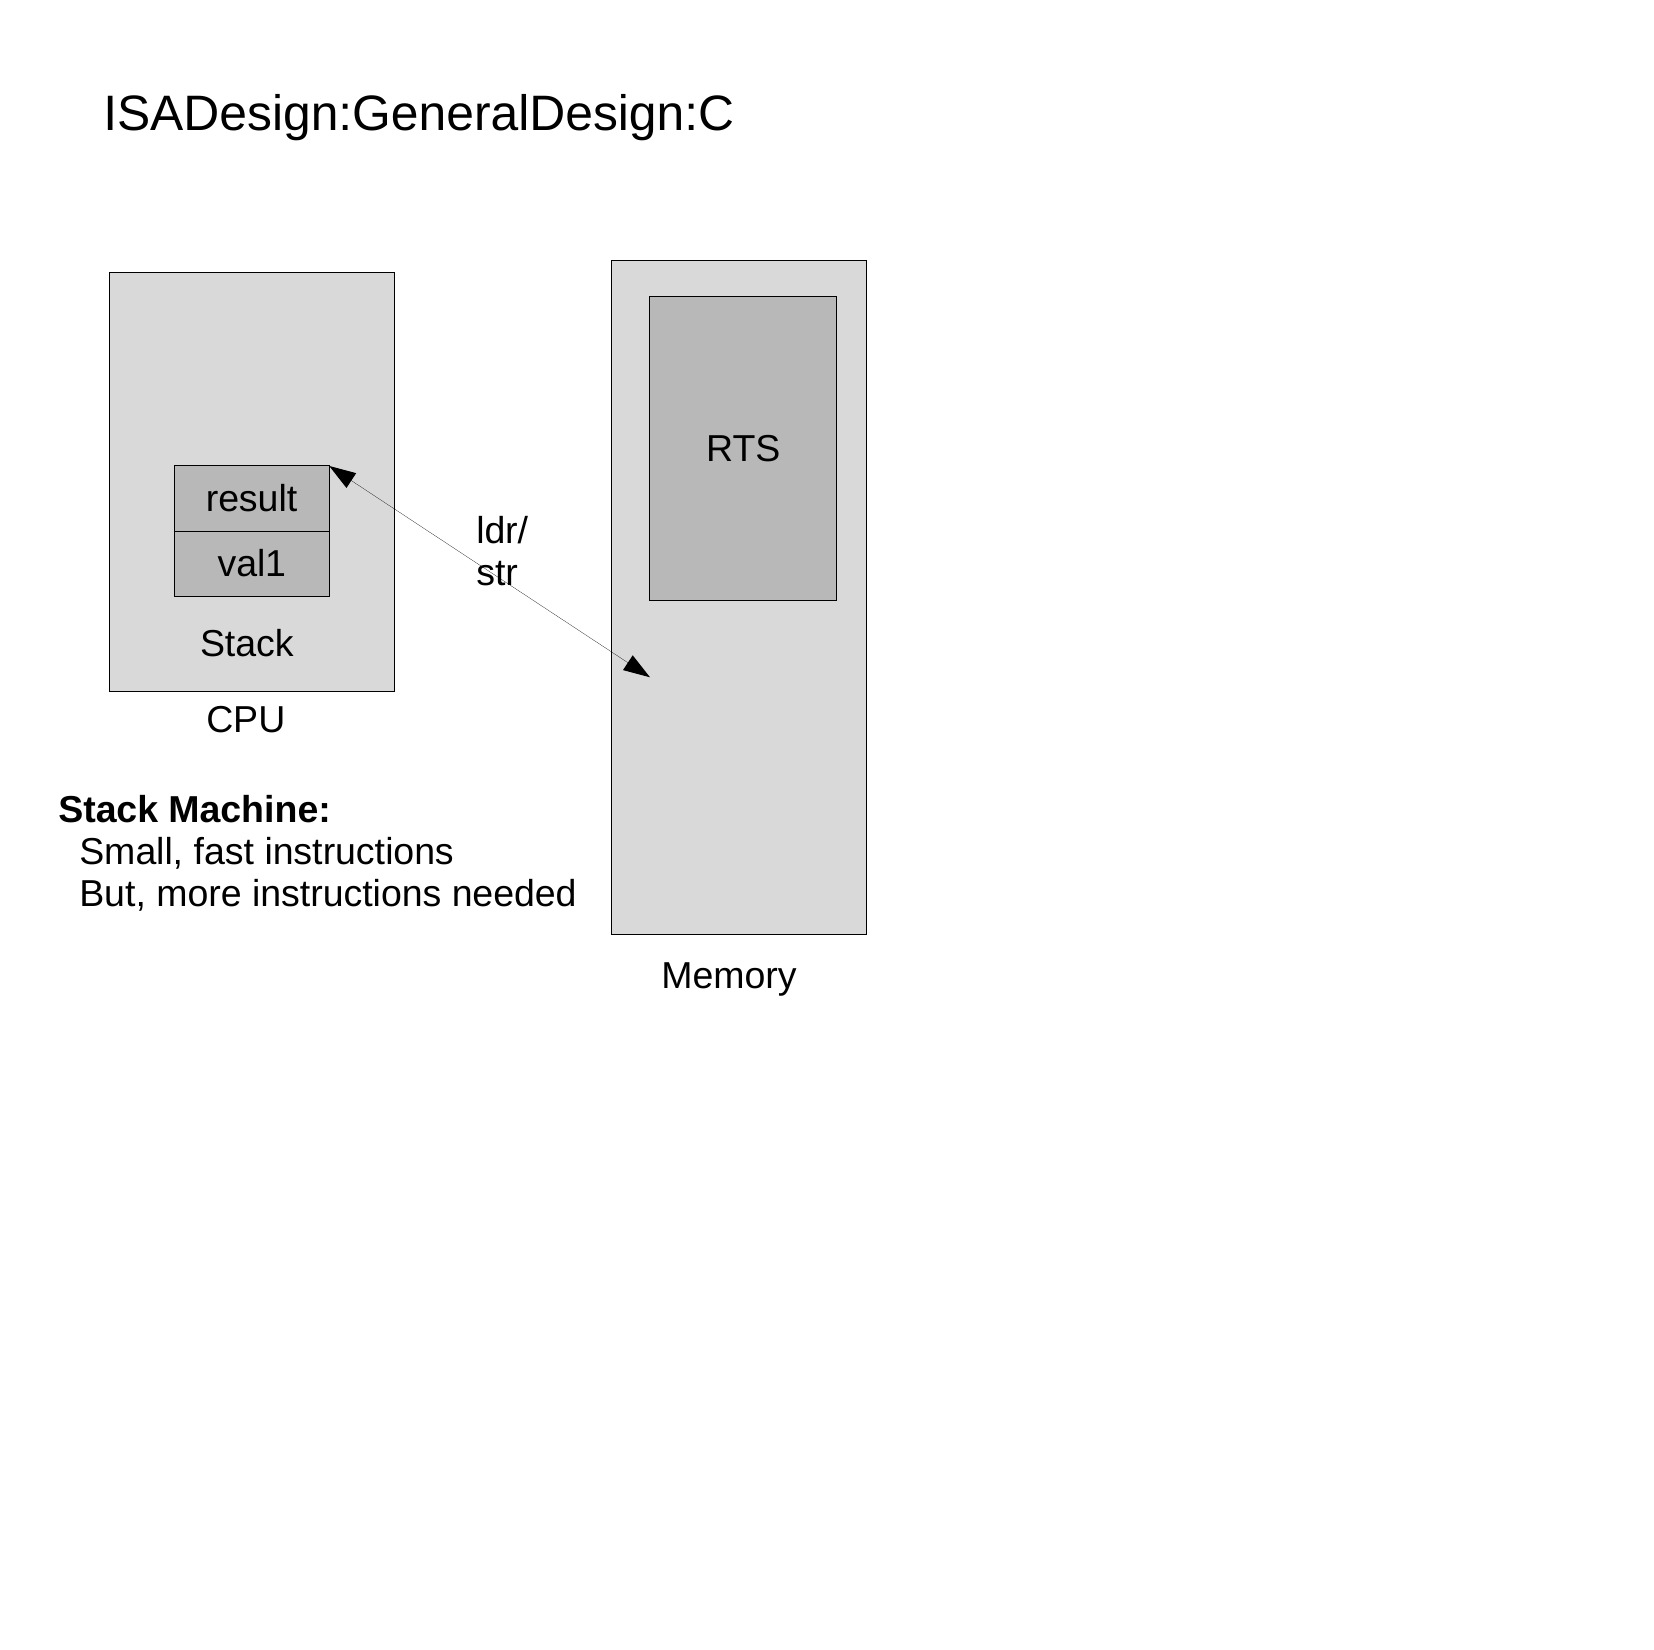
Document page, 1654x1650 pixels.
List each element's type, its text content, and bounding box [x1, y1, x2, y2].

text_box [611, 260, 867, 935]
text_box val1 [174, 532, 330, 597]
text_box Stack [185, 615, 309, 673]
text_box CPU [191, 691, 301, 749]
text_box [109, 272, 395, 692]
text_box ISADesign:GeneralDesign:C [88, 78, 1076, 166]
text_box Stack Machine: Small, fast instructions But, more instructions needed [43, 781, 592, 924]
text_box result [174, 465, 330, 532]
text_box ldr/ str [461, 502, 544, 602]
text_box RTS [649, 296, 837, 601]
text_box Memory [646, 946, 812, 1004]
